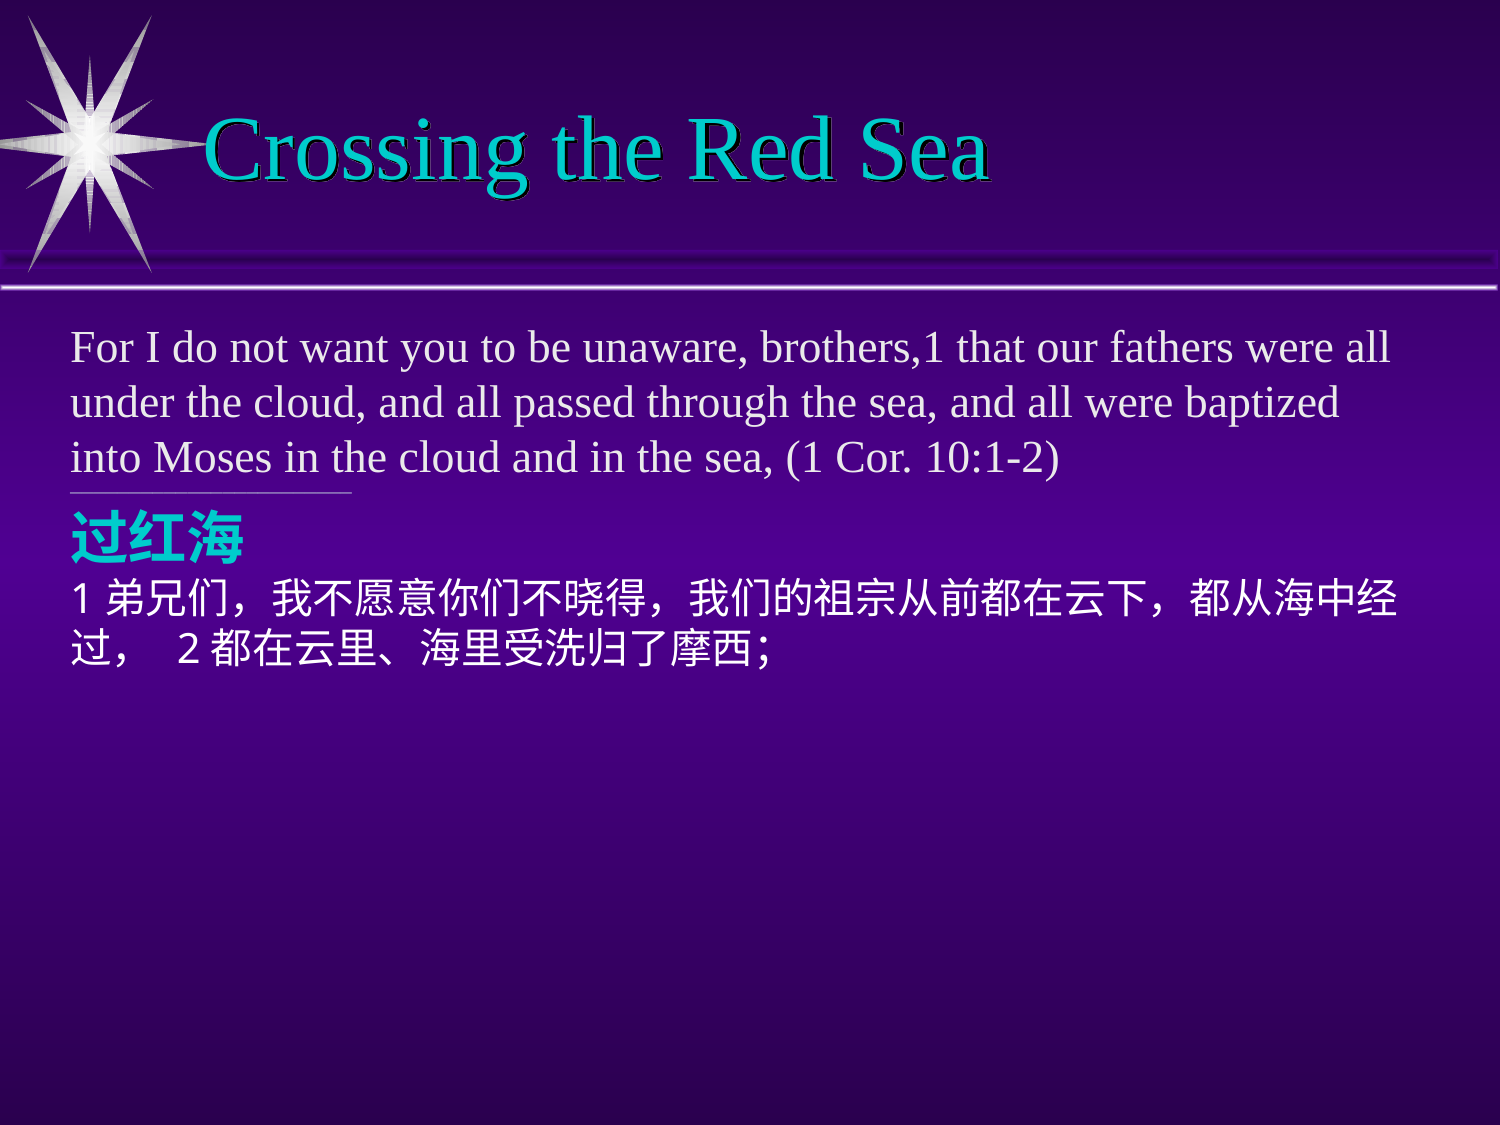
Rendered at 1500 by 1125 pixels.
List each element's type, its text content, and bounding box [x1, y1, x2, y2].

title Crossing the Red Sea [187, 56, 1463, 244]
text_box For I do not want you to be unaware, brothers,1 that our fathers were all under the cloud, and all passed through the sea, and all were baptized into Moses in the cloud and in the sea, (1 Cor. 10:1-2) ──────────────────────── 过红海 1弟兄们，我不愿意你们不晓得，我们的祖宗从前都在云下，都从海中经过， 2都在云里、海里受洗归了摩西； [55, 309, 1418, 1103]
